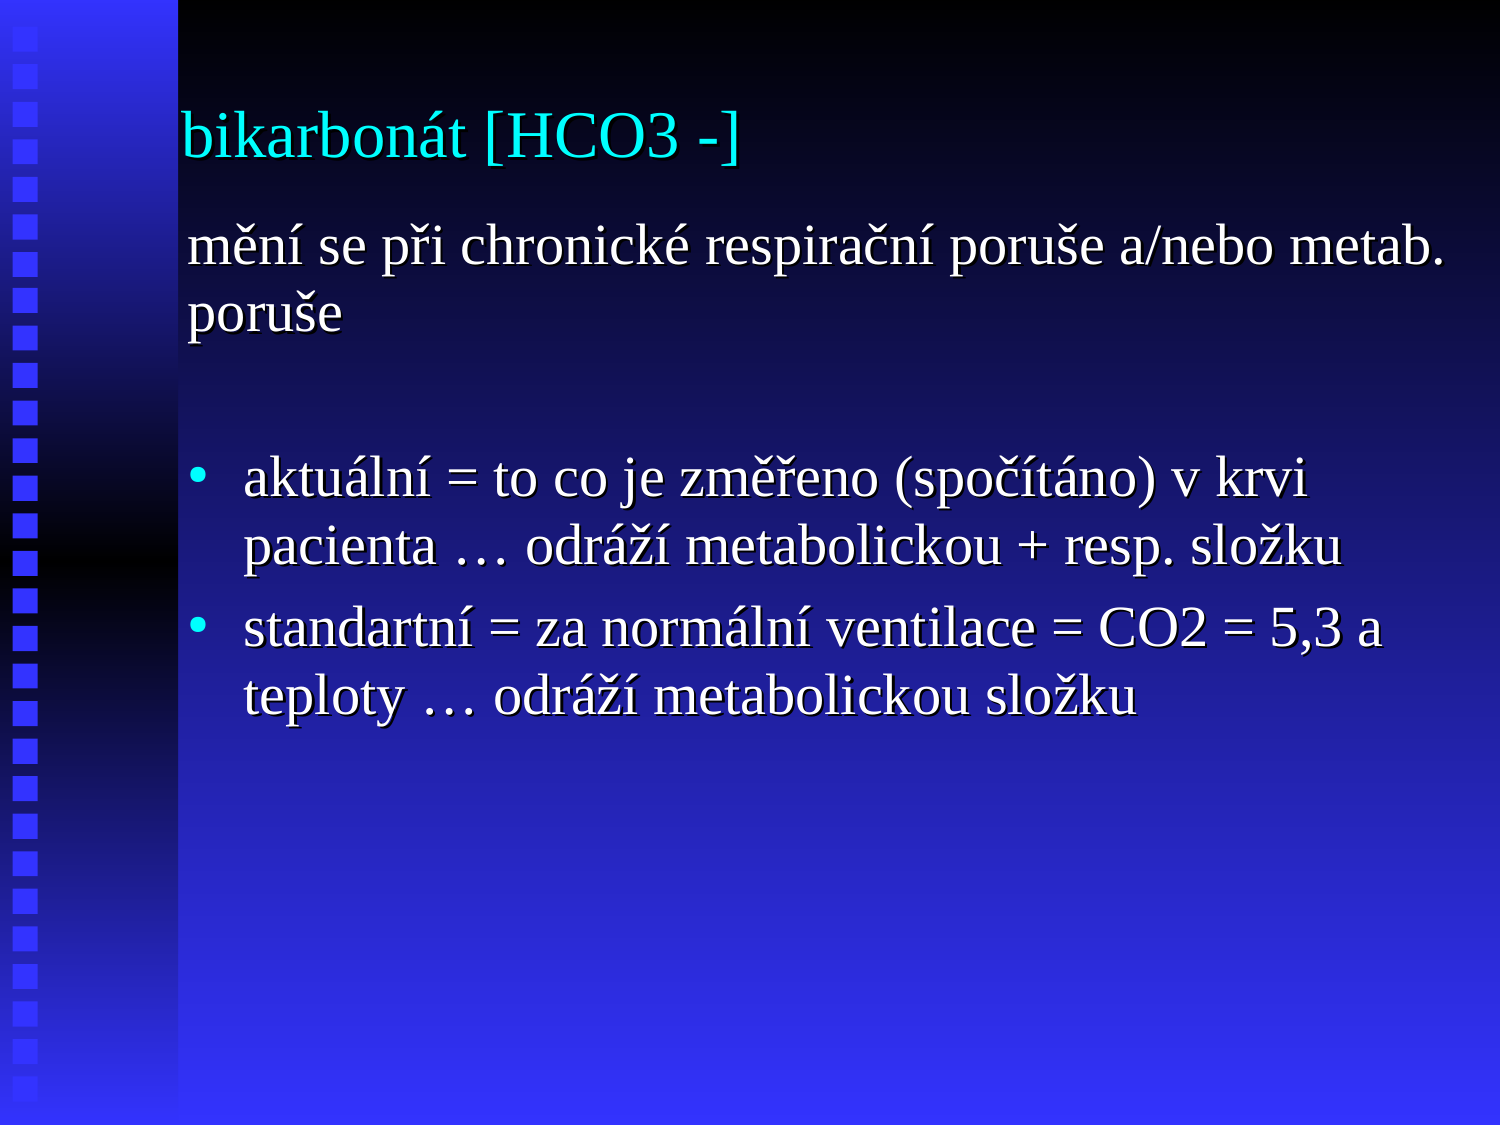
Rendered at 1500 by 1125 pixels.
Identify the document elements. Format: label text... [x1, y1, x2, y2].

list mění se při chronické respirační poruše a/nebo metab. poruše aktuální = to co je změřeno (spočítáno) v krvi pacienta … odráží metabolickou + resp. složku standartní = za normální ventilace = CO2 = 5,3 a teploty … odráží metabolickou složku [187, 208, 1463, 1094]
title bikarbonát [HCO3 -] [181, 39, 1457, 227]
